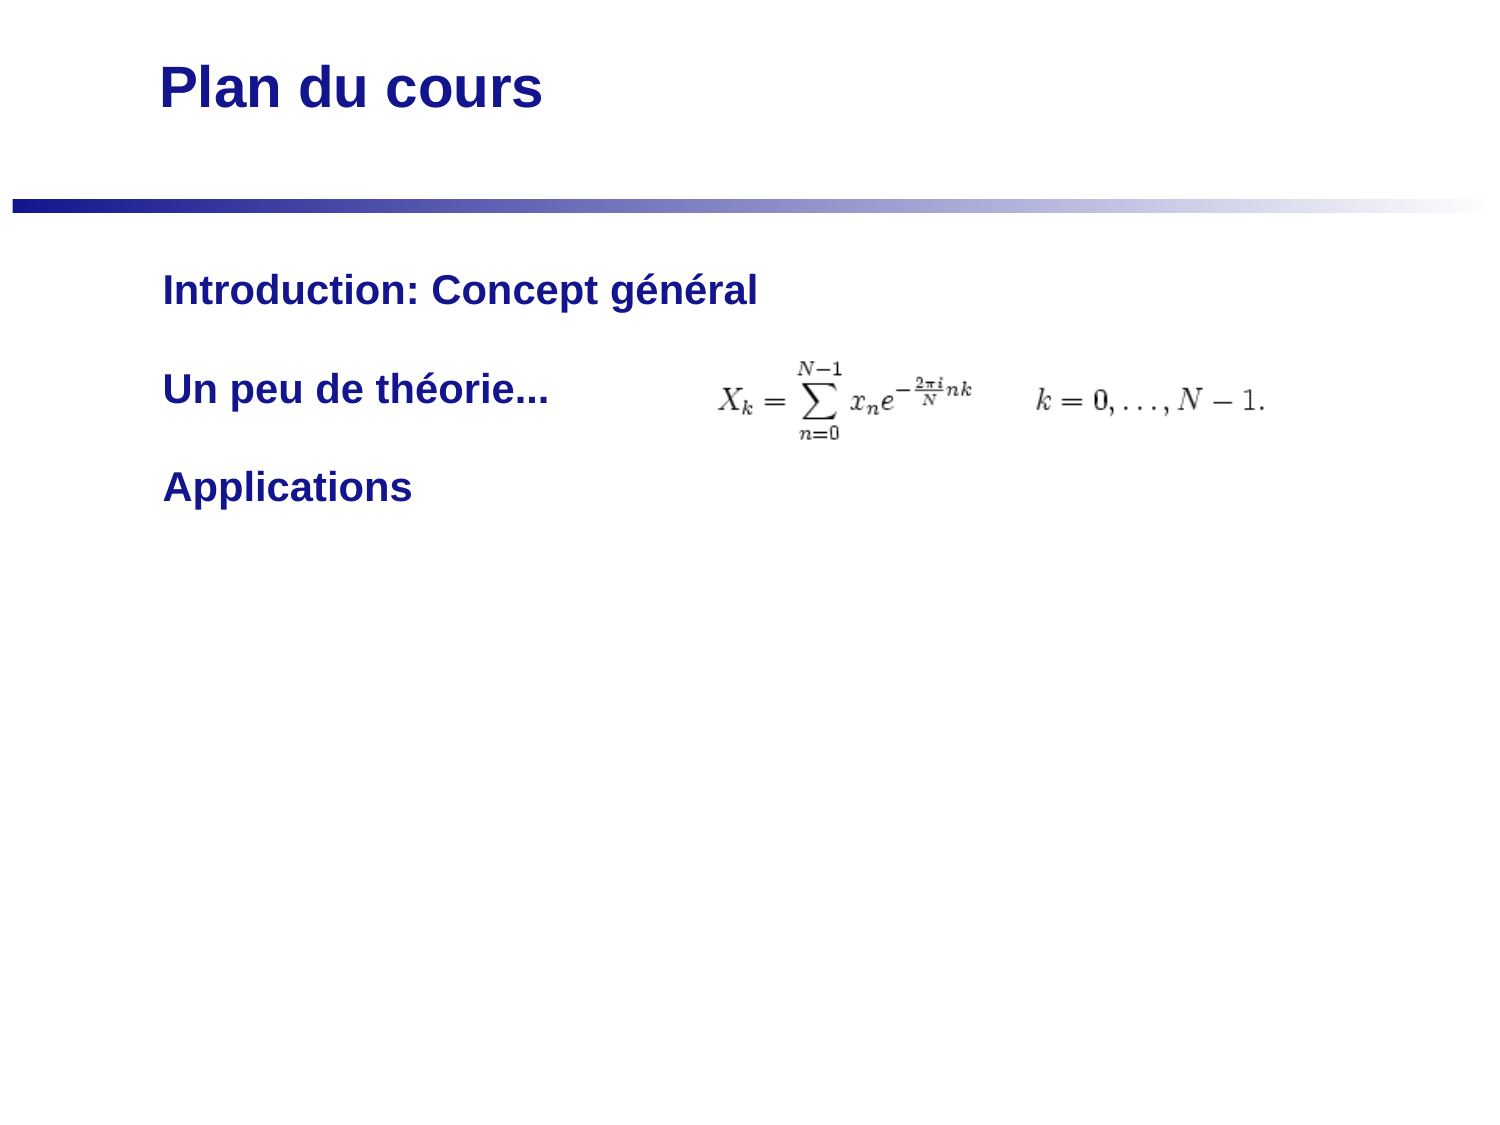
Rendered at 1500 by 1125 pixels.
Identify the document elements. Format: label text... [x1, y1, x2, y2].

picture [715, 360, 1270, 443]
title Plan du cours [159, 7, 1385, 168]
list Introduction: Concept général Un peu de théorie... Applications [162, 267, 1388, 879]
